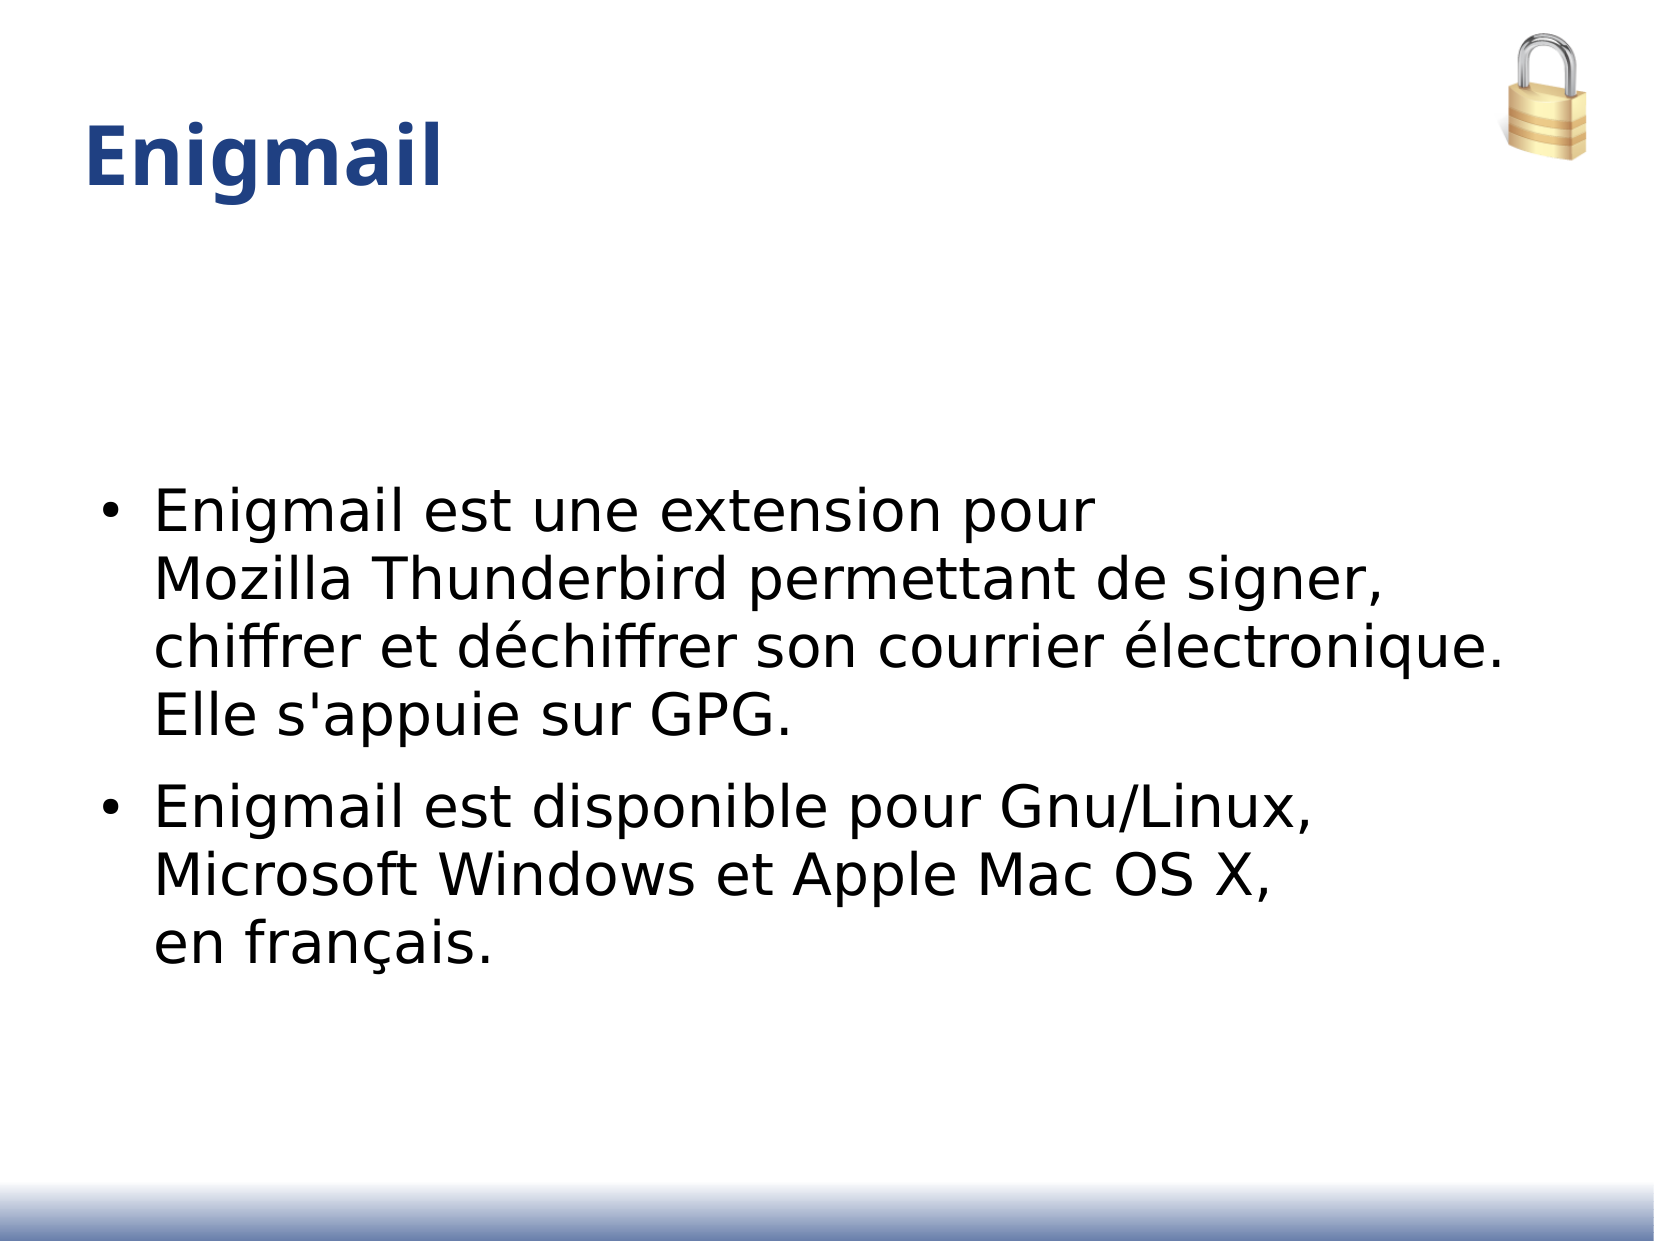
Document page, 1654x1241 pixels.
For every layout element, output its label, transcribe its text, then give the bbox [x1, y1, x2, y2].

list Enigmail est disponible pour Gnu/Linux, Microsoft Windows et Apple Mac OS X, en français. [82, 759, 1571, 992]
title Enigmail [82, 49, 1571, 257]
picture [1476, 29, 1613, 166]
list Enigmail est une extension pour Mozilla Thunderbird permettant de signer, chiffrer et déchiffrer son courrier électronique. Elle s'appuie sur GPG. [82, 451, 1571, 759]
